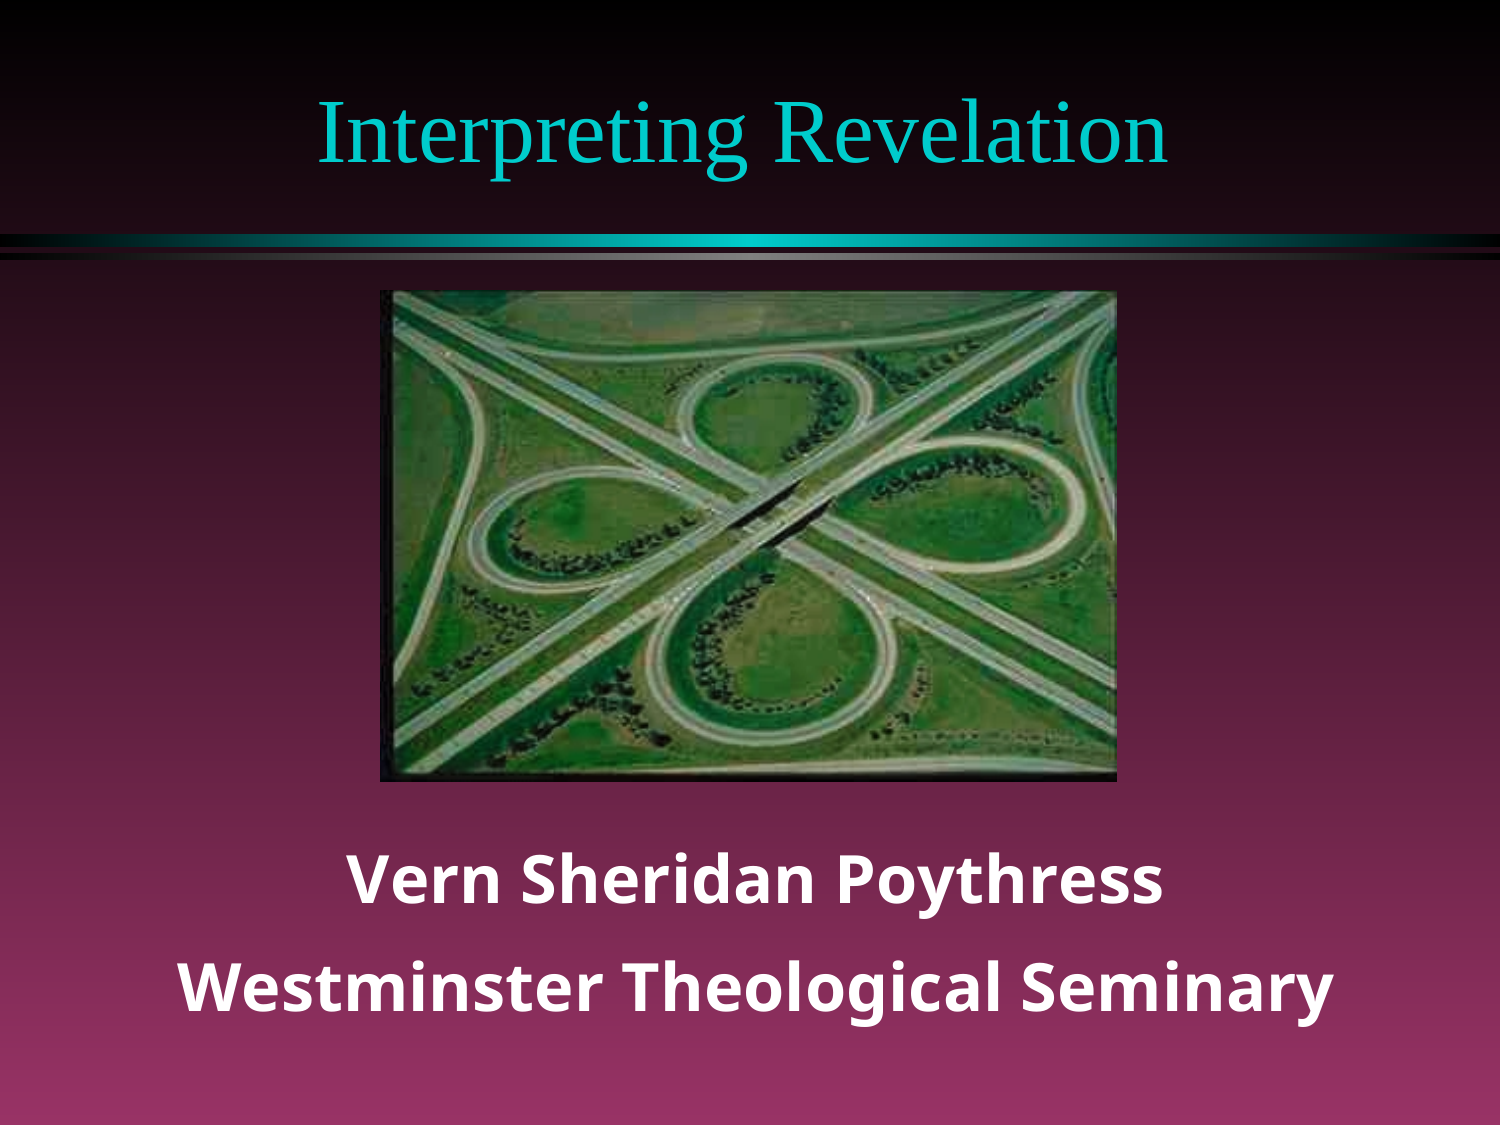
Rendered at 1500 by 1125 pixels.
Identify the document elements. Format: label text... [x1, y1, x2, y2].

title Interpreting Revelation [99, 37, 1388, 225]
picture [380, 290, 1117, 782]
text_box Vern Sheridan Poythress Westminster Theological Seminary [87, 825, 1425, 1063]
